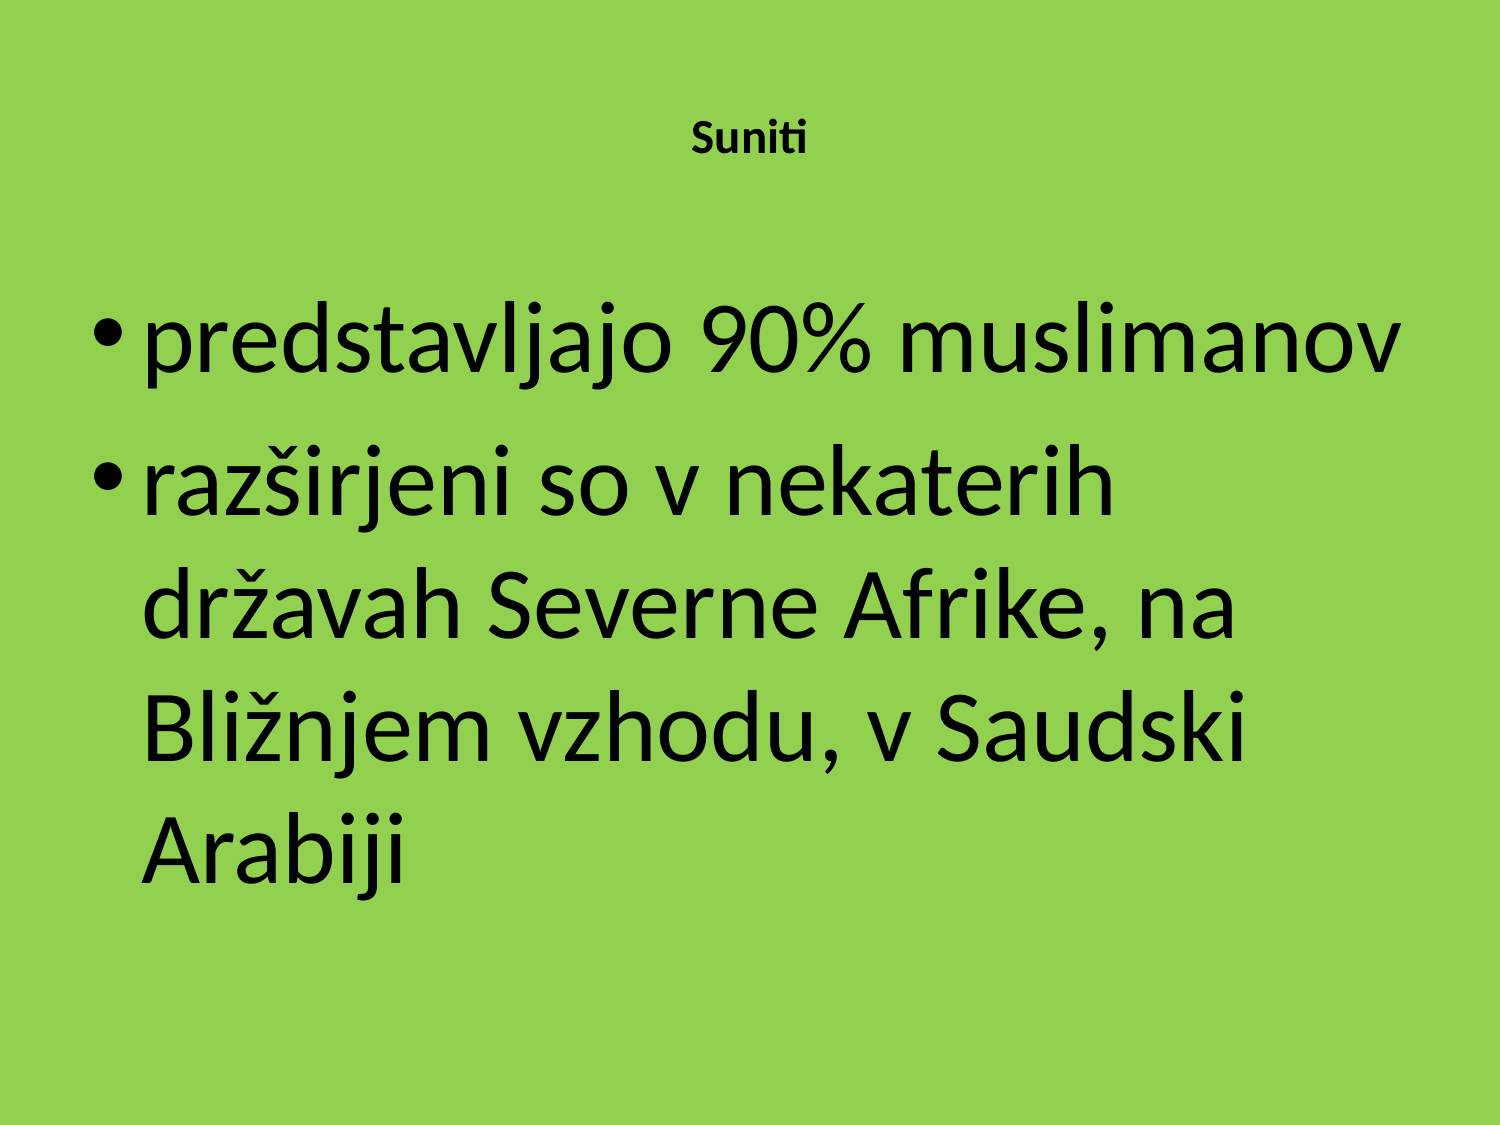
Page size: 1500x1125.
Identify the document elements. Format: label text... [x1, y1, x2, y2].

list predstavljajo 90% muslimanov razširjeni so v nekaterih državah Severne Afrike, na Bližnjem vzhodu, v Saudski Arabiji [75, 262, 1425, 1000]
title Suniti [75, 45, 1425, 233]
